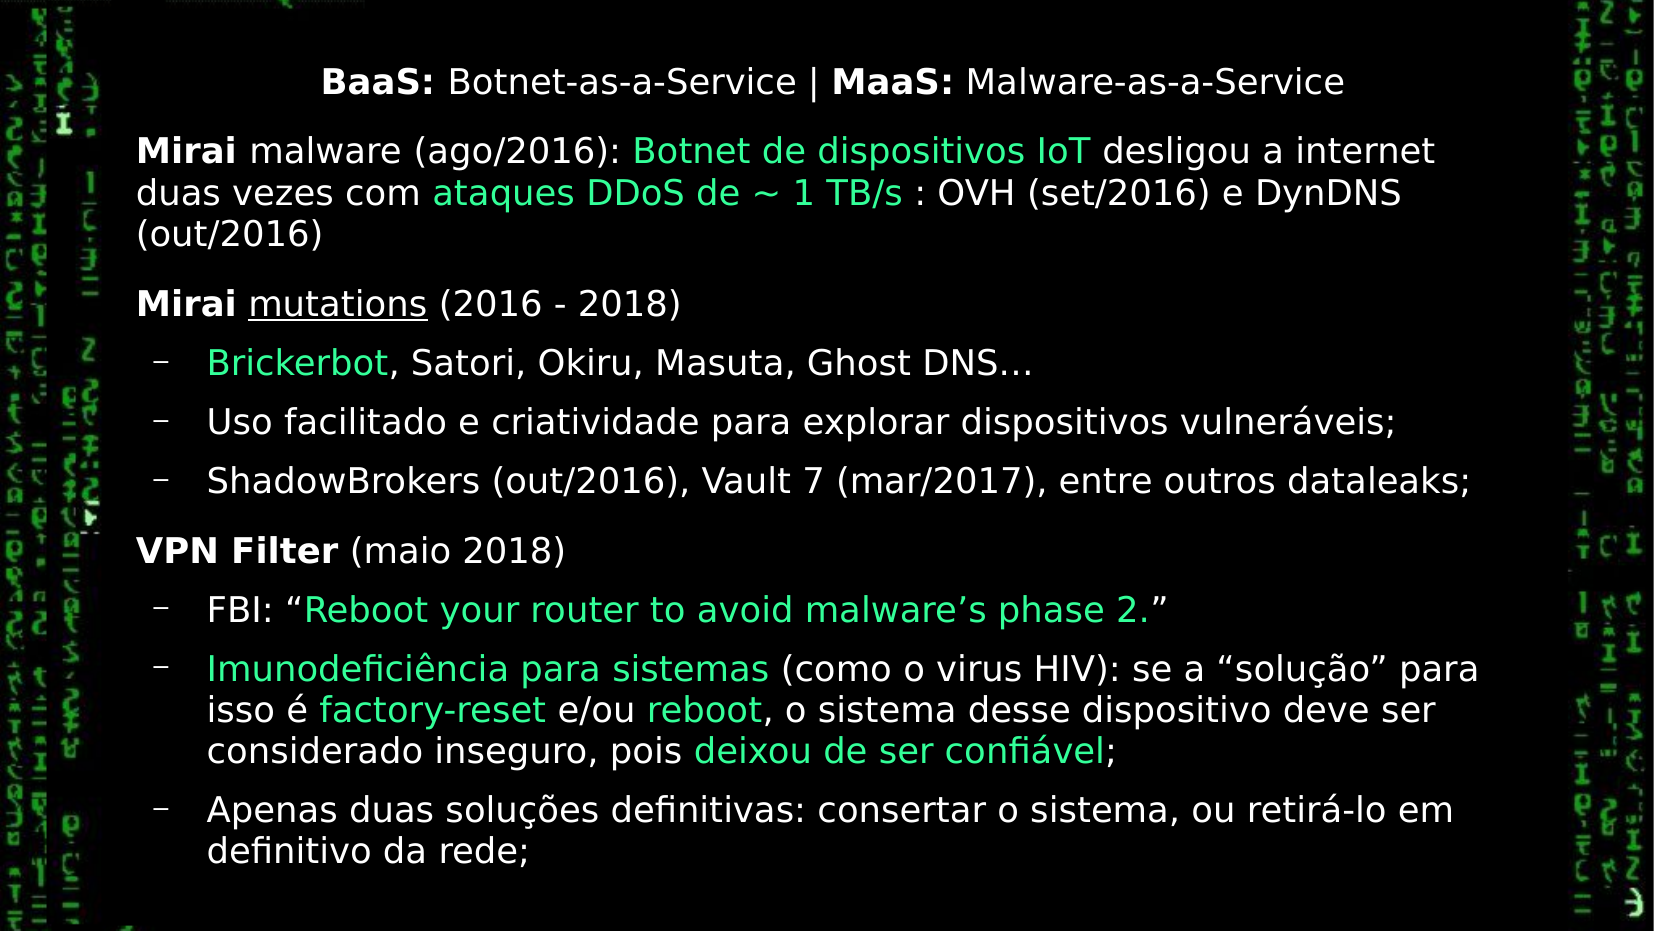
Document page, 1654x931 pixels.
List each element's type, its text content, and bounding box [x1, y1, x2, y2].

list BaaS: Botnet-as-a-Service | MaaS: Malware-as-a-Service Mirai malware (ago/2016): Botnet de dispositivos IoT desligou a internet duas vezes com ataques DDoS de ~ 1 TB/s : OVH (set/2016) e DynDNS (out/2016) Mirai mutations (2016 - 2018) Brickerbot, Satori, Okiru, Masuta, Ghost DNS… Uso facilitado e criatividade para explorar dispositivos vulneráveis; ShadowBrokers (out/2016), Vault 7 (mar/2017), entre outros dataleaks; VPN Filter (maio 2018) FBI: “Reboot your router to avoid malware’s phase 2.” Imunodeficiência para sistemas (como o virus HIV): se a “solução” para isso é factory-reset e/ou reboot, o sistema desse dispositivo deve ser considerado inseguro, pois deixou de ser confiável; Apenas duas soluções definitivas: consertar o sistema, ou retirá-lo em definitivo da rede; [64, 61, 1531, 889]
picture [0, 0, 1654, 931]
